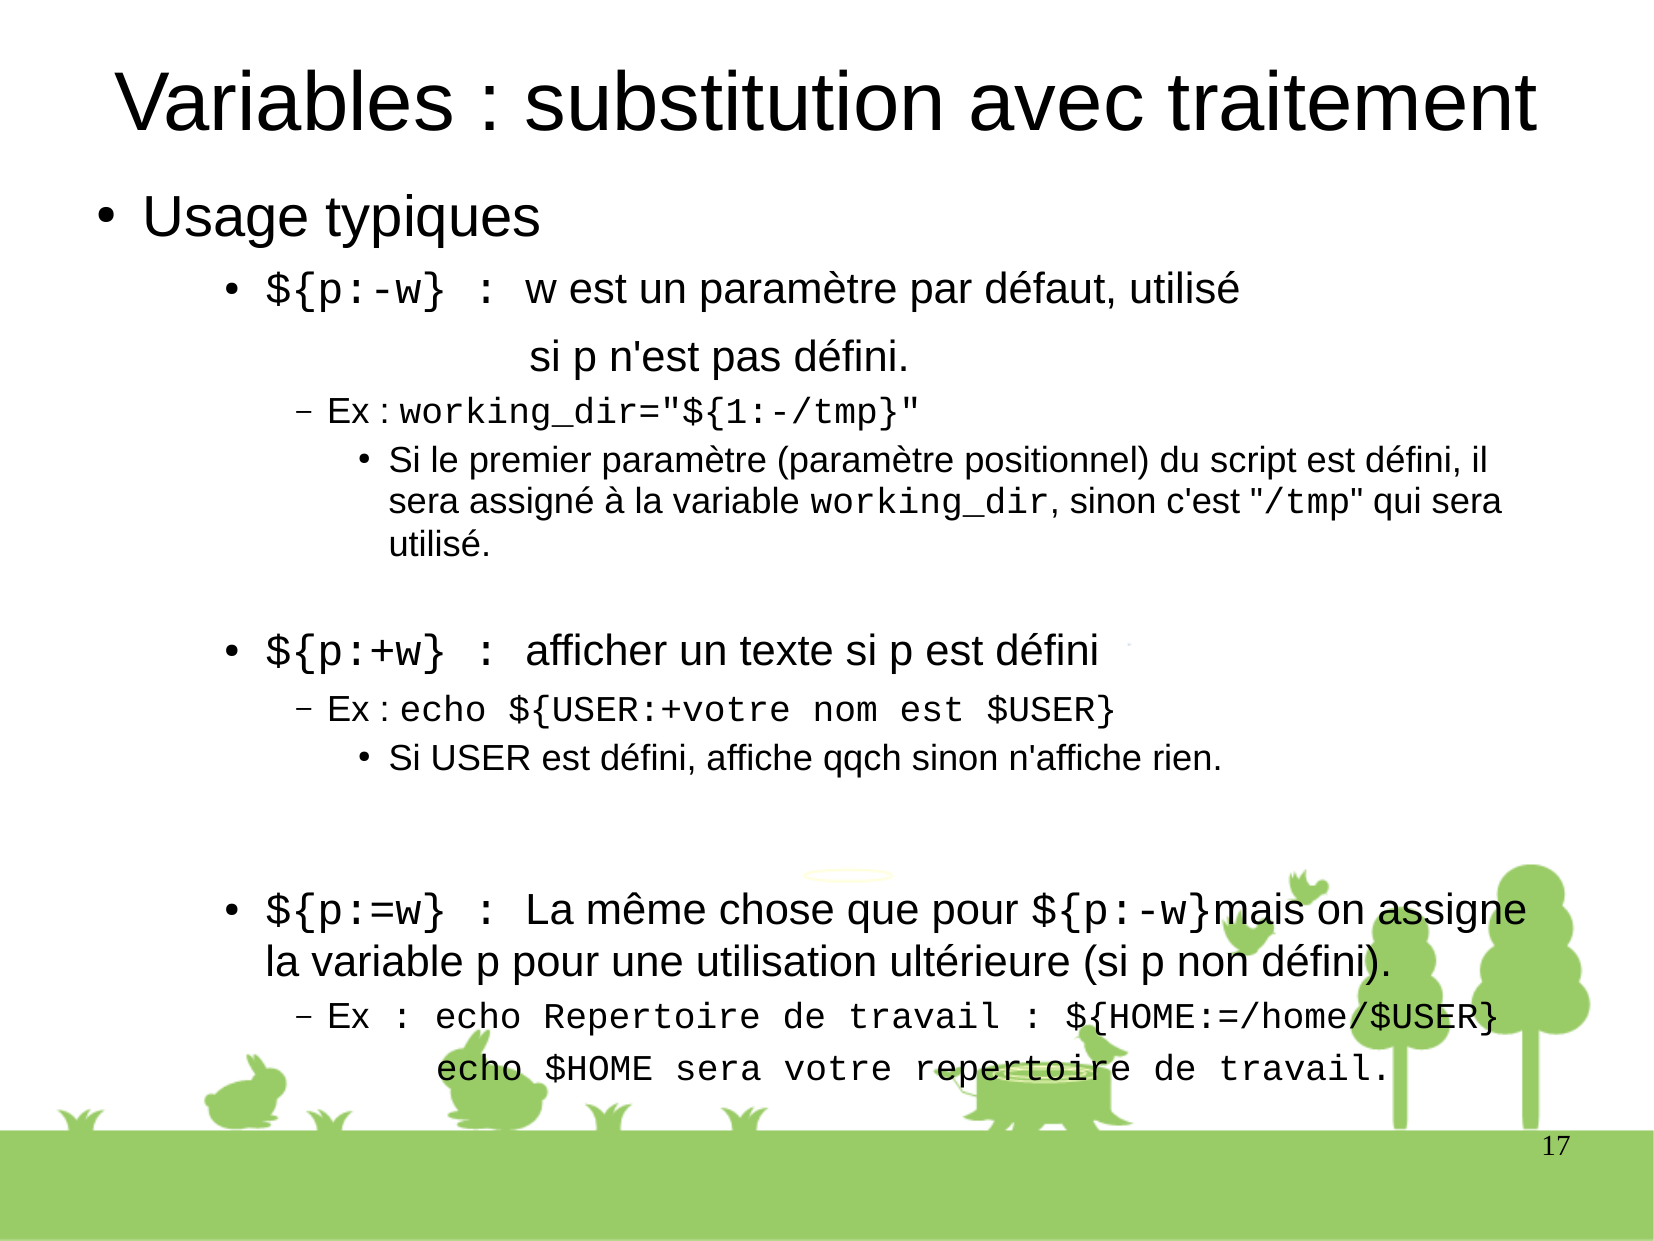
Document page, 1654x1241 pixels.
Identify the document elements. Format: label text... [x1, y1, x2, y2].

list Usage typiques ${p:-w} : w est un paramètre par défaut, utilisé si p n'est pas défini. Ex : working_dir="${1:-/tmp}" Si le premier paramètre (paramètre positionnel) du script est défini, il sera assigné à la variable working_dir, sinon c'est "/tmp" qui sera utilisé. ${p:+w} : afficher un texte si p est défini Ex : echo ${USER:+votre nom est $USER} Si USER est défini, affiche qqch sinon n'affiche rien. ${p:=w} : La même chose que pour ${p:-w}mais on assigne la variable p pour une utilisation ultérieure (si p non défini). Ex : echo Repertoire de travail : ${HOME:=/home/$USER} echo $HOME sera votre repertoire de travail. [80, 183, 1536, 1099]
picture [0, 0, 1654, 1241]
title Variables : substitution avec traitement [82, 49, 1571, 154]
